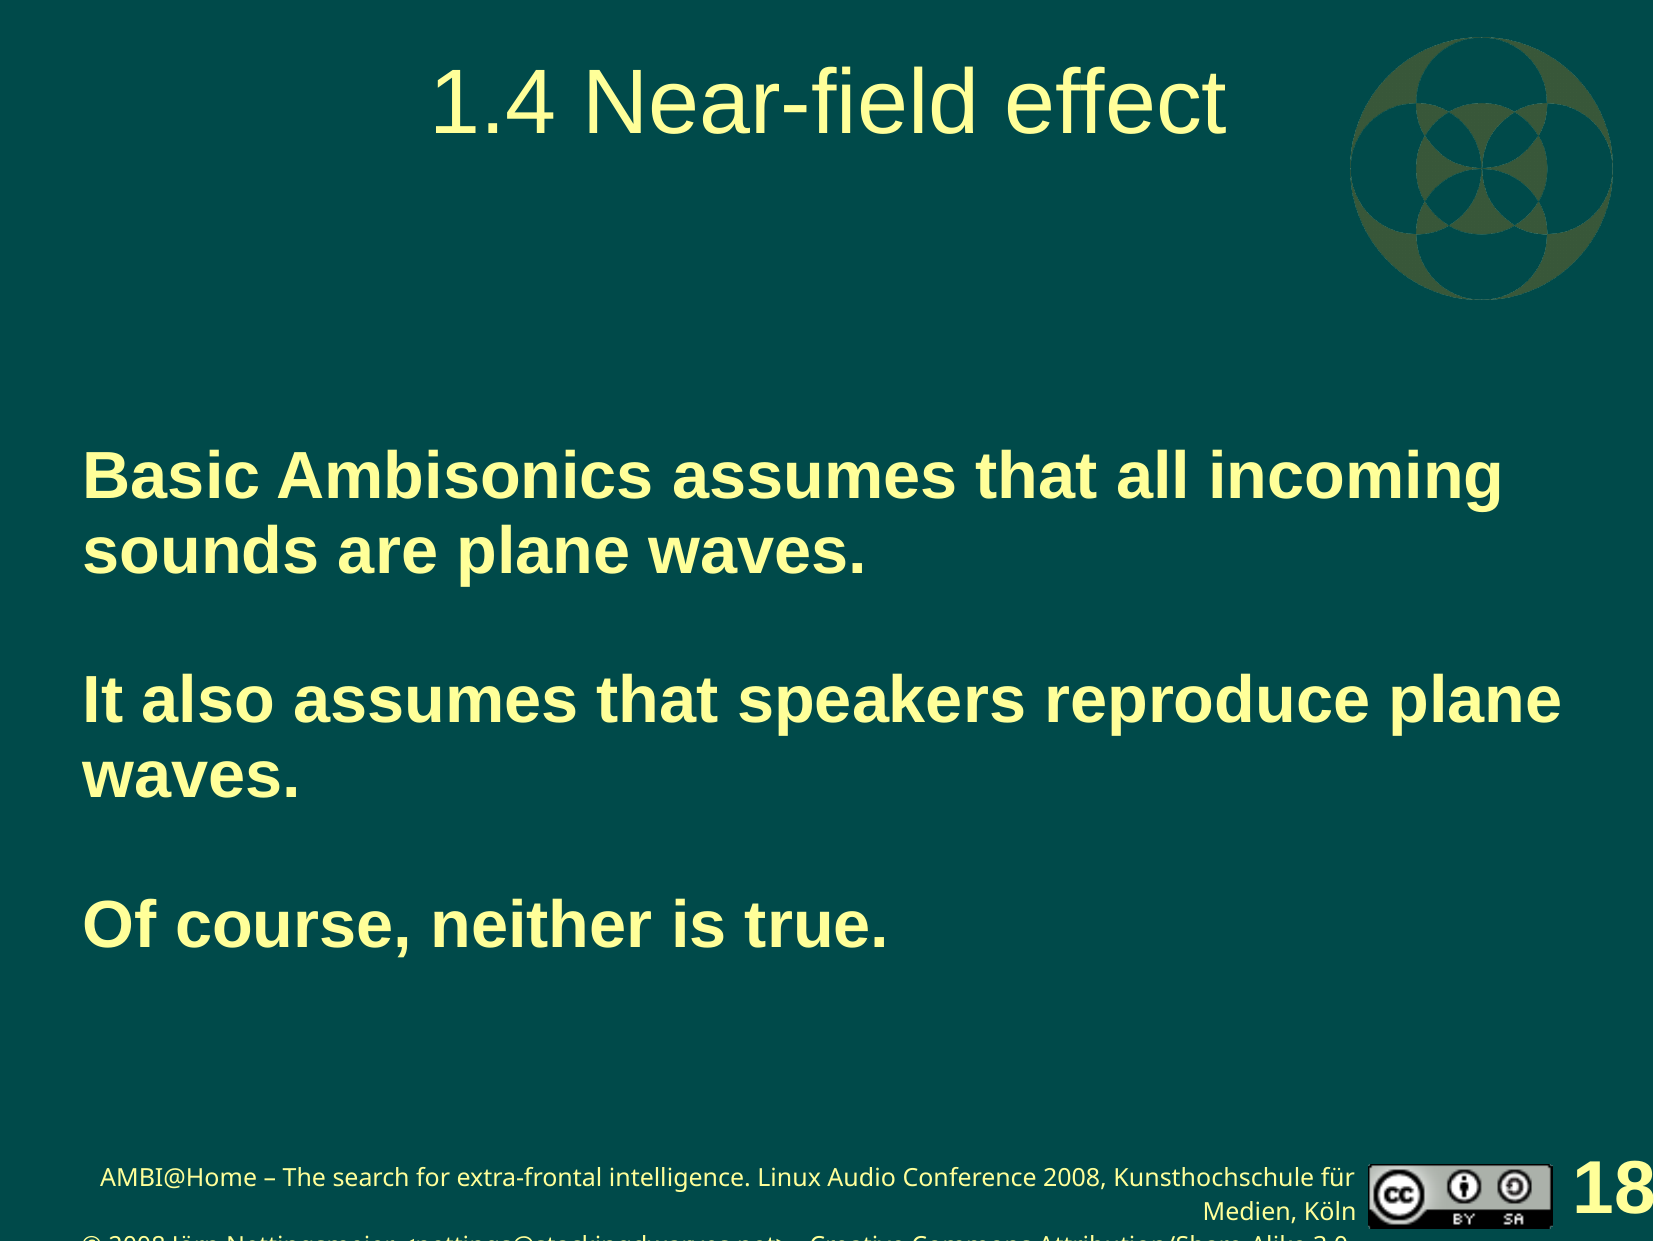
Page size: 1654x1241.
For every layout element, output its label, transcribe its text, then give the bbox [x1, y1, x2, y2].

subtitle Basic Ambisonics assumes that all incoming sounds are plane waves. It also assumes that speakers reproduce plane waves. Of course, neither is true. [82, 297, 1571, 1102]
picture [1368, 1164, 1553, 1229]
title 1.4 Near-field effect [82, 50, 1576, 256]
picture [1350, 37, 1613, 300]
